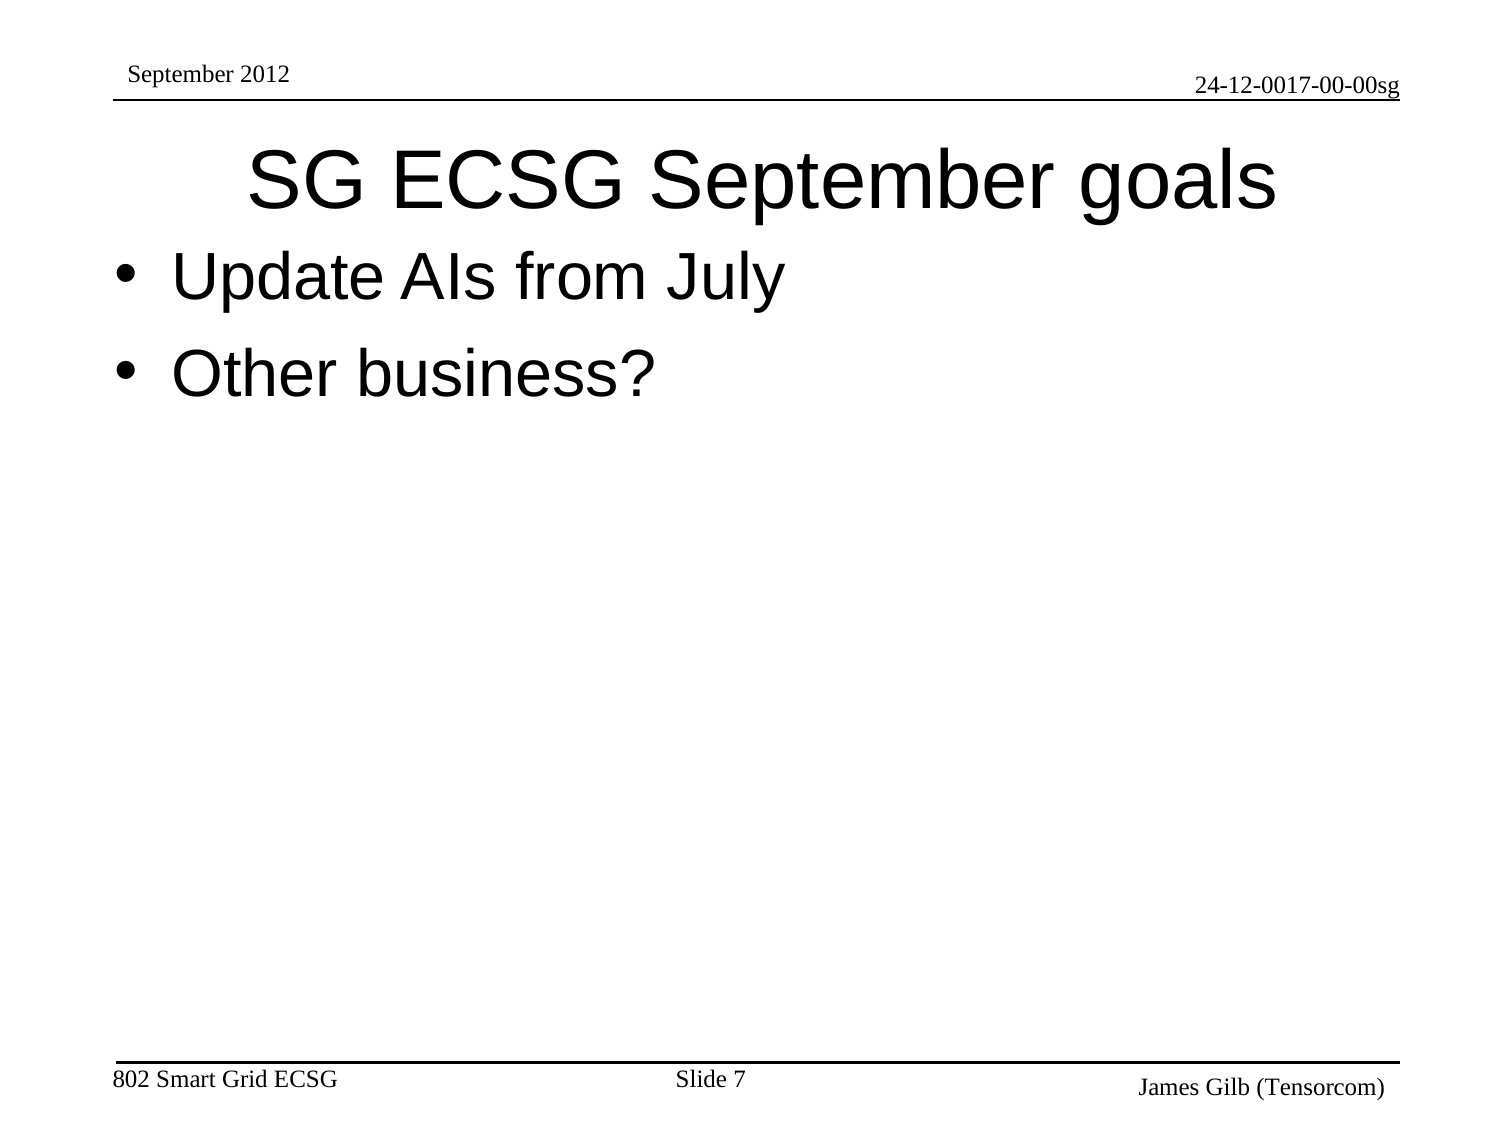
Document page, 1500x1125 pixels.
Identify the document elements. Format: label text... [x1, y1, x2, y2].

list Update AIs from July Other business? [99, 224, 1375, 968]
title SG ECSG September goals [125, 112, 1401, 238]
